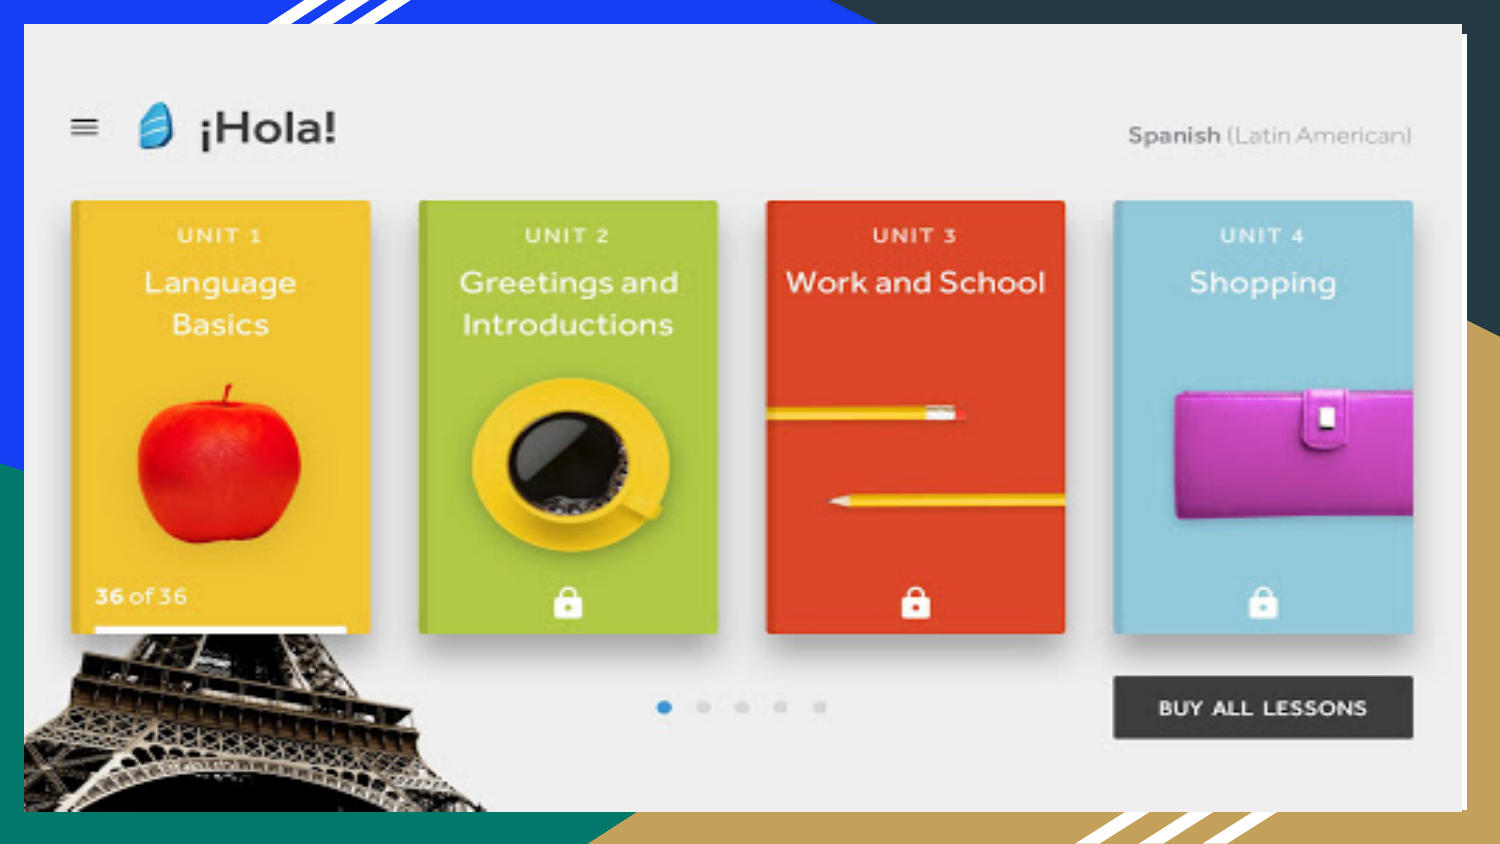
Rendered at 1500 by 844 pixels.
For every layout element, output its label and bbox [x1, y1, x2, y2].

picture [24, 24, 1462, 812]
